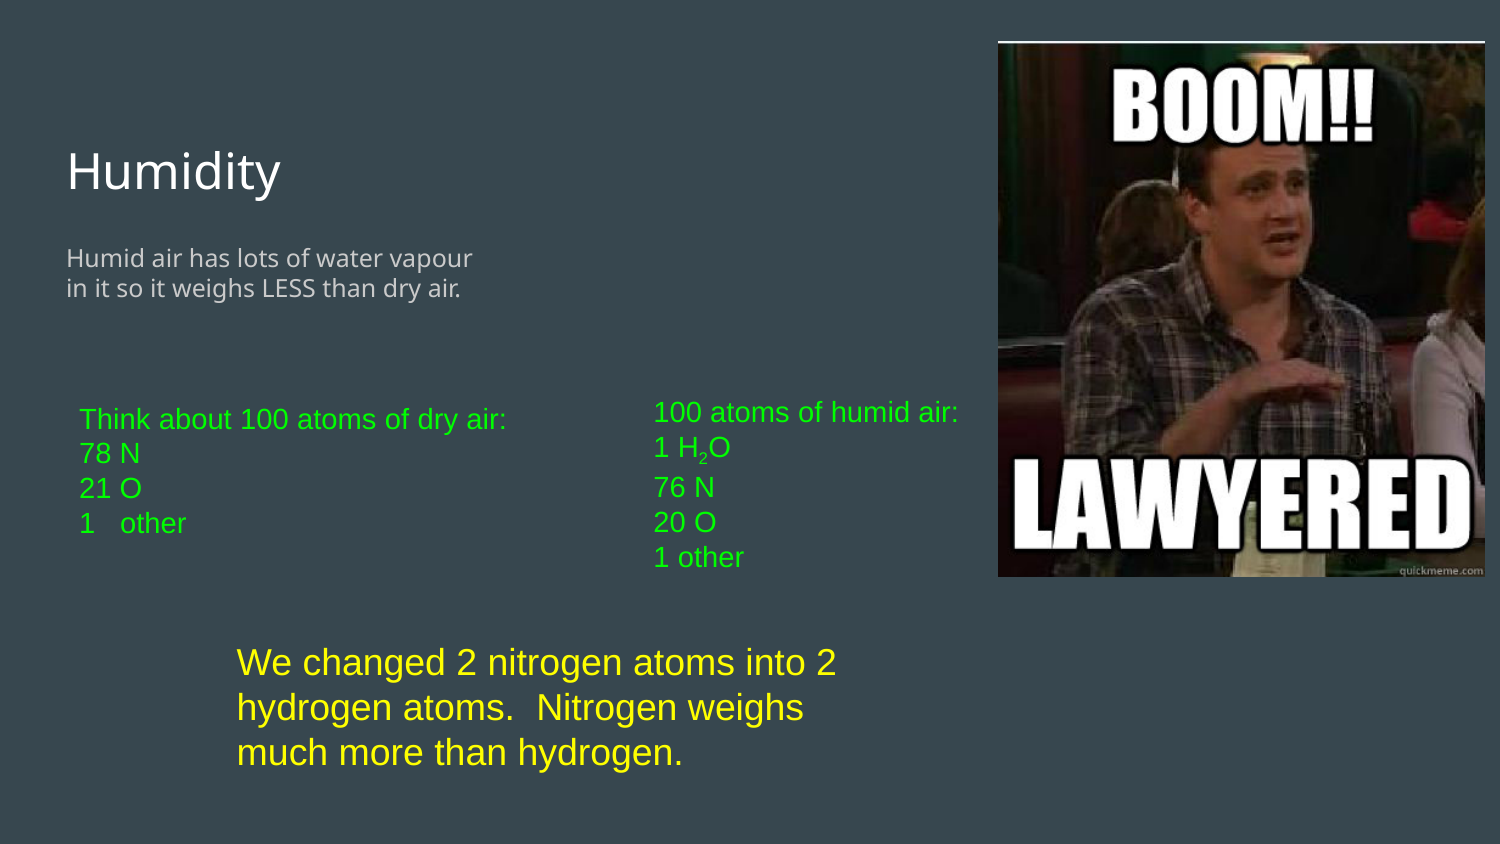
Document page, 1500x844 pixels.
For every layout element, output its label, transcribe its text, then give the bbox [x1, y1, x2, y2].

title Humidity [51, 91, 512, 216]
text_box Think about 100 atoms of dry air: 78 N 21 O 1 other [64, 384, 578, 595]
list Humid air has lots of water vapour in it so it weighs LESS than dry air. [51, 227, 512, 407]
picture [998, 41, 1485, 577]
text_box 100 atoms of humid air: 1 H2O 76 N 20 O 1 other [638, 378, 1099, 585]
text_box We changed 2 nitrogen atoms into 2 hydrogen atoms. Nitrogen weighs much more than hydrogen. [221, 623, 892, 792]
